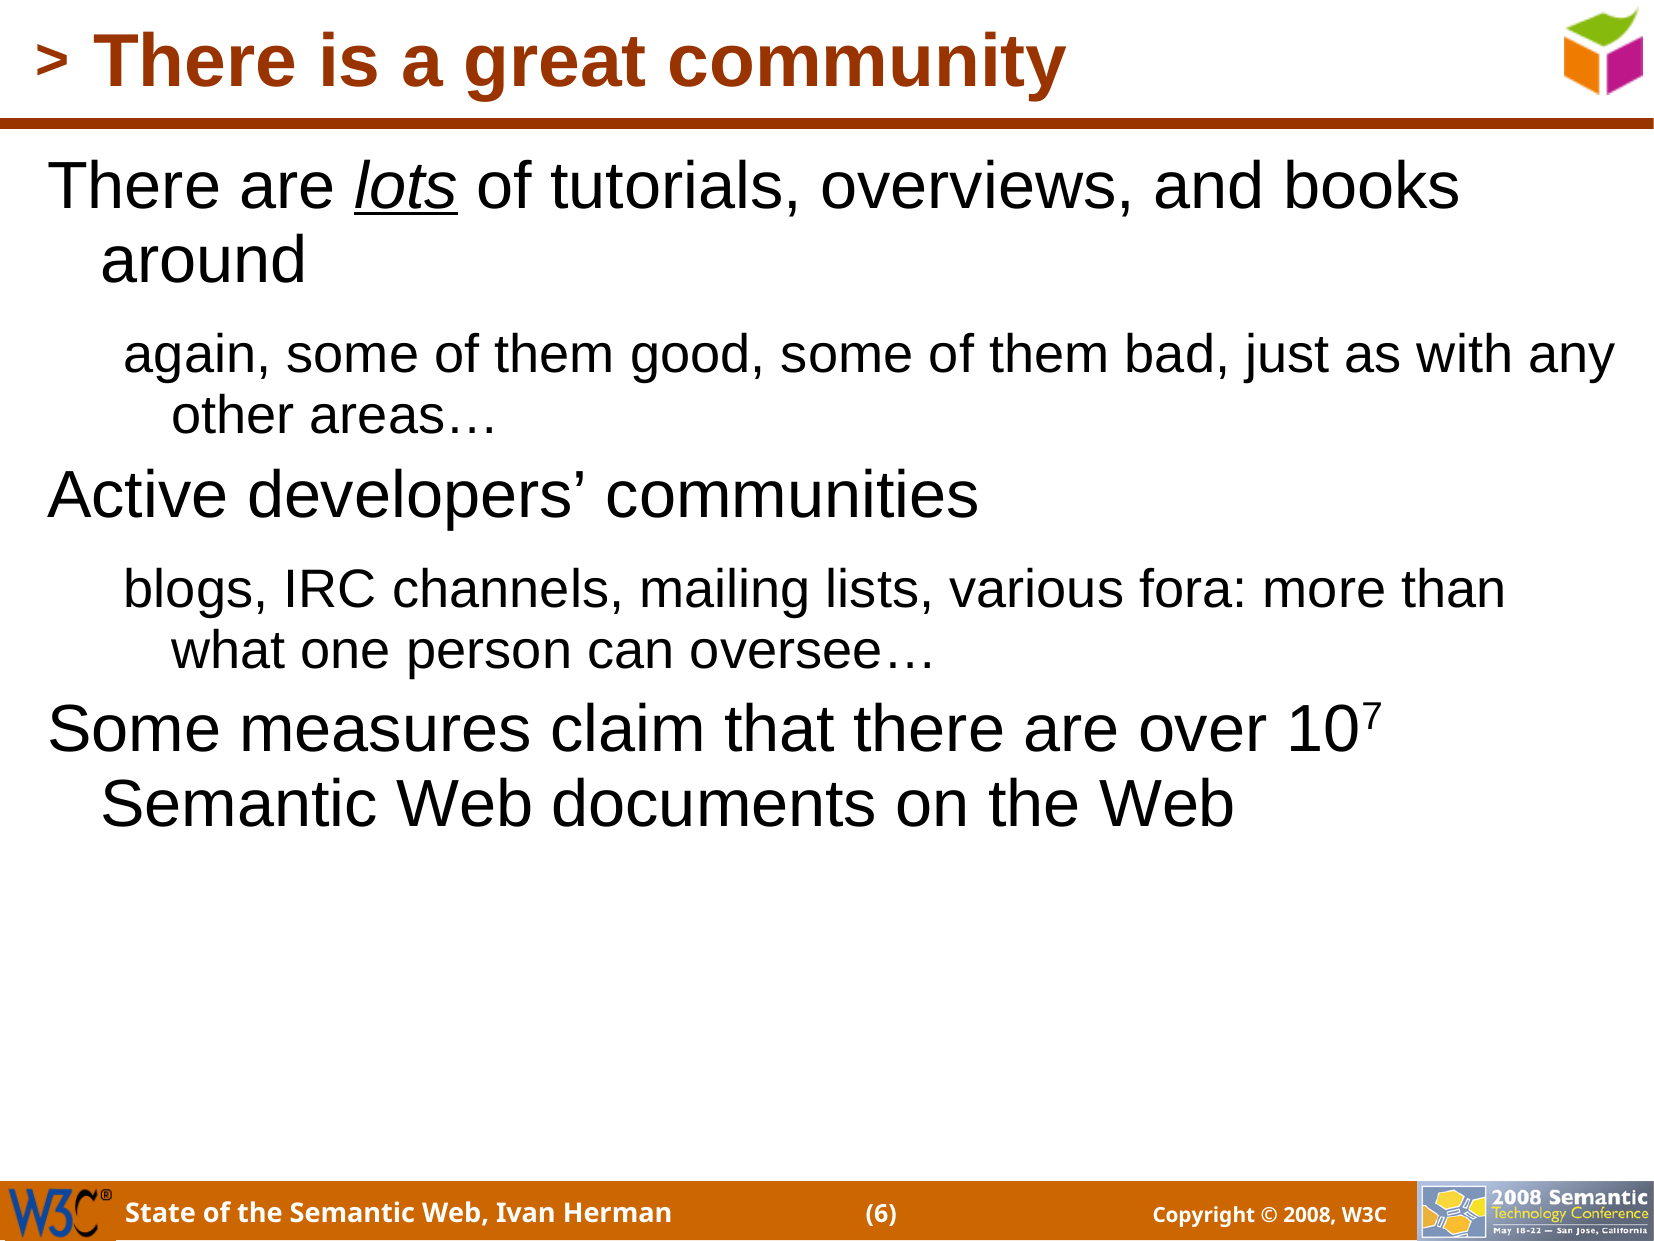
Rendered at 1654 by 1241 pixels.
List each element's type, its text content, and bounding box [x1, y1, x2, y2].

picture [1417, 1181, 1654, 1241]
picture [5, 1186, 116, 1241]
title There is a great community [93, 0, 1493, 119]
picture [1564, 5, 1643, 95]
list There are lots of tutorials, overviews, and books around again, some of them good, some of them bad, just as with any other areas… Active developers’ communities blogs, IRC channels, mailing lists, various fora: more than what one person can oversee… Some measures claim that there are over 107 Semantic Web documents on the Web [29, 147, 1624, 1119]
